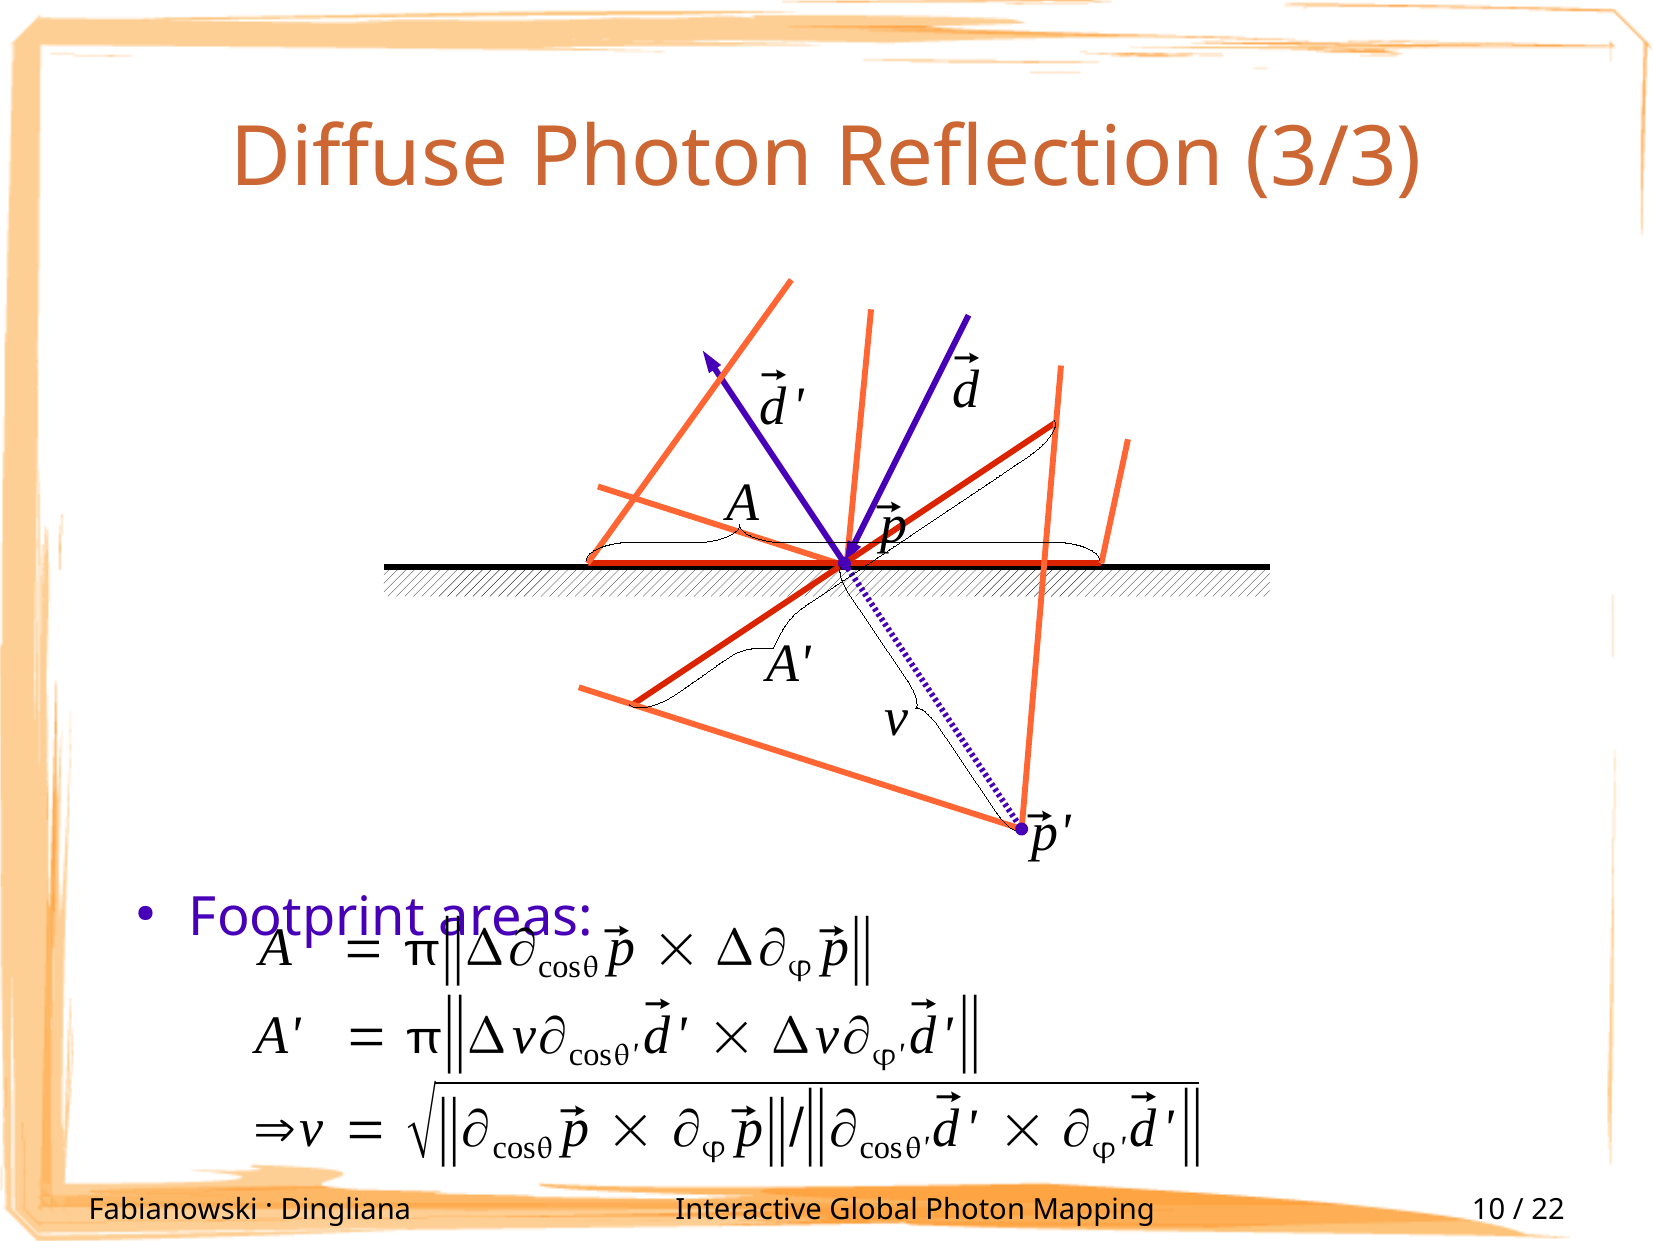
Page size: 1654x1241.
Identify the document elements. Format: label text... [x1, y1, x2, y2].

picture [0, 0, 1654, 1241]
chart [882, 687, 915, 748]
chart [249, 992, 993, 1077]
chart [760, 633, 817, 694]
chart [757, 367, 810, 437]
list Footprint areas: [118, 290, 1571, 1064]
text_box [840, 559, 849, 567]
chart [253, 913, 884, 989]
text_box [1018, 825, 1026, 833]
chart [950, 350, 987, 419]
text_box [383, 566, 1270, 597]
title Diffuse Photon Reflection (3/3) [82, 49, 1571, 257]
chart [1021, 802, 1077, 863]
chart [720, 471, 765, 532]
chart [253, 1079, 1213, 1171]
chart [871, 543, 913, 554]
chart [871, 493, 913, 542]
